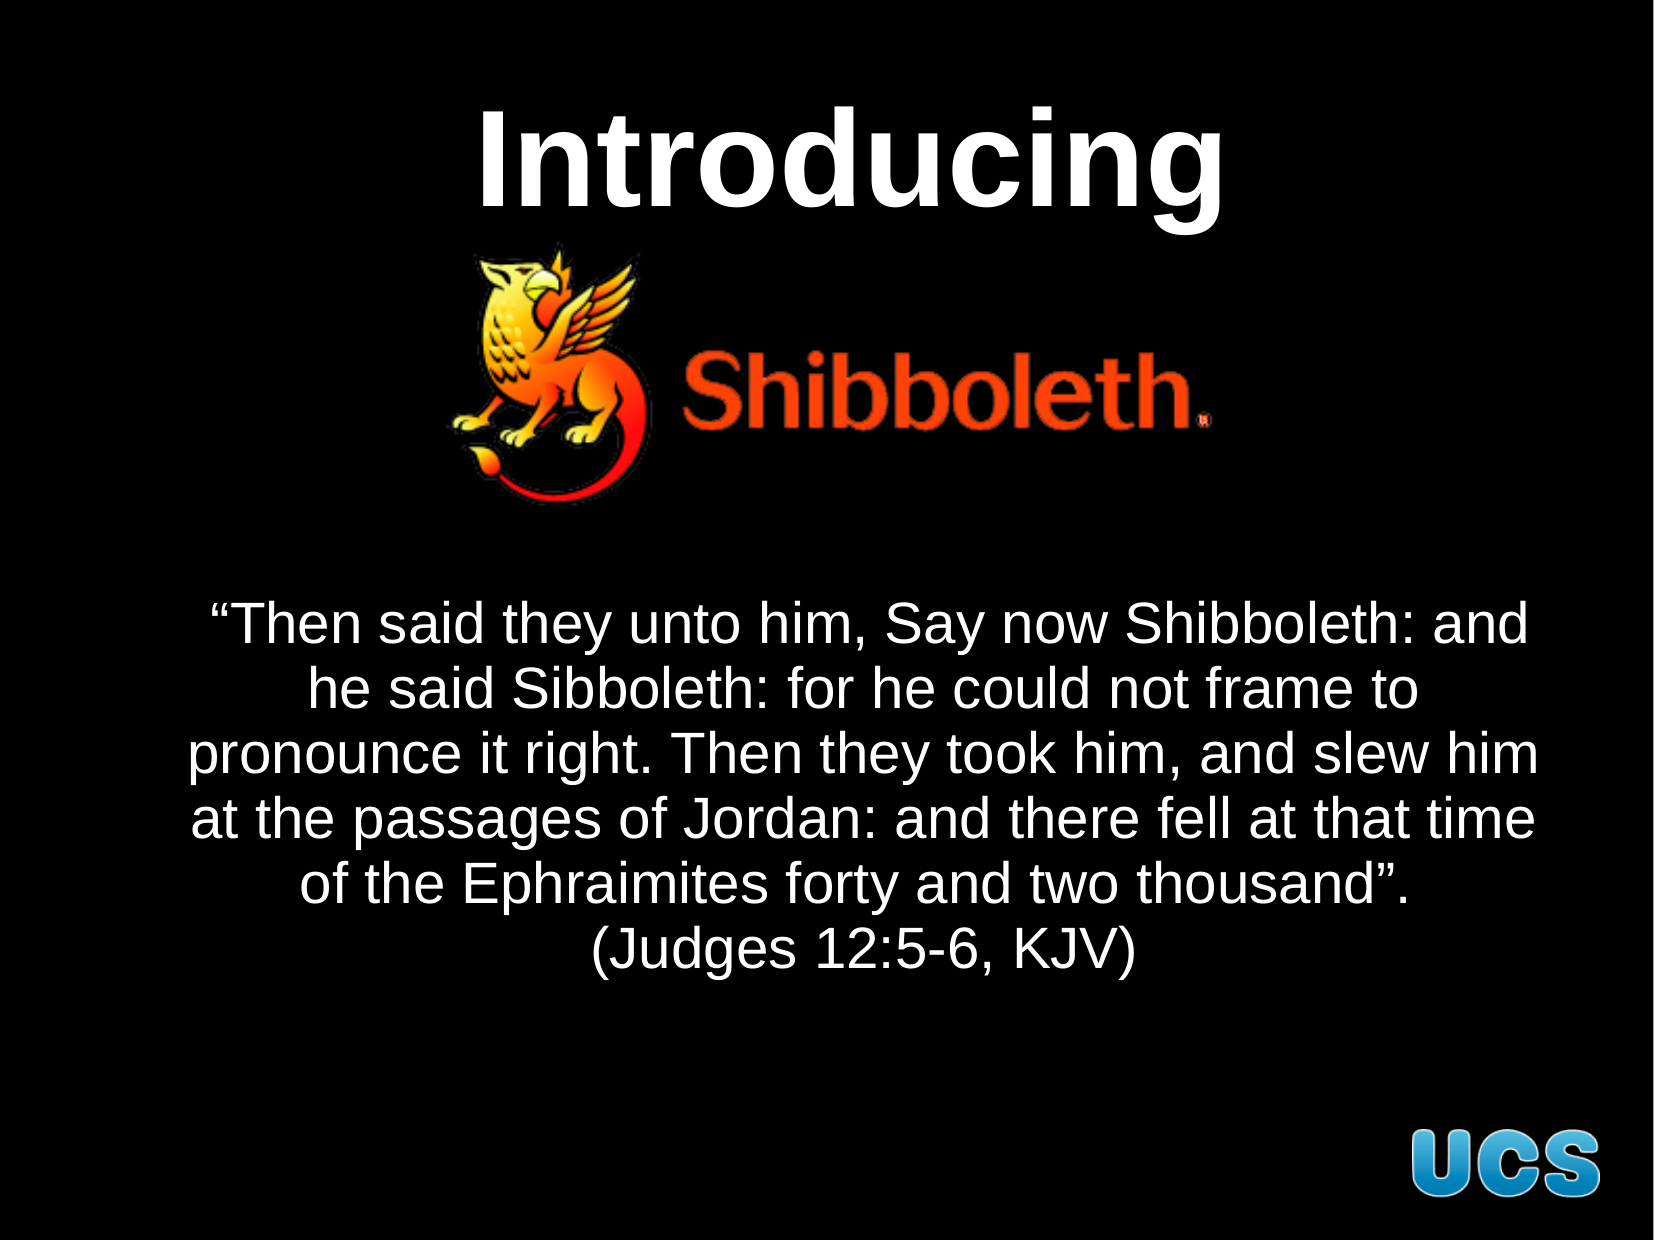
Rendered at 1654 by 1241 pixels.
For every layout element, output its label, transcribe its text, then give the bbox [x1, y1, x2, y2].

picture [413, 263, 1248, 531]
title Introducing [128, 55, 1541, 263]
picture [1412, 1129, 1600, 1199]
subtitle “Then said they unto him, Say now Shibboleth: and he said Sibboleth: for he could not frame to pronounce it right. Then they took him, and slew him at the passages of Jordan: and there fell at that time of the Ephraimites forty and two thousand”. (Judges 12:5-6, KJV) [91, 287, 1567, 1191]
